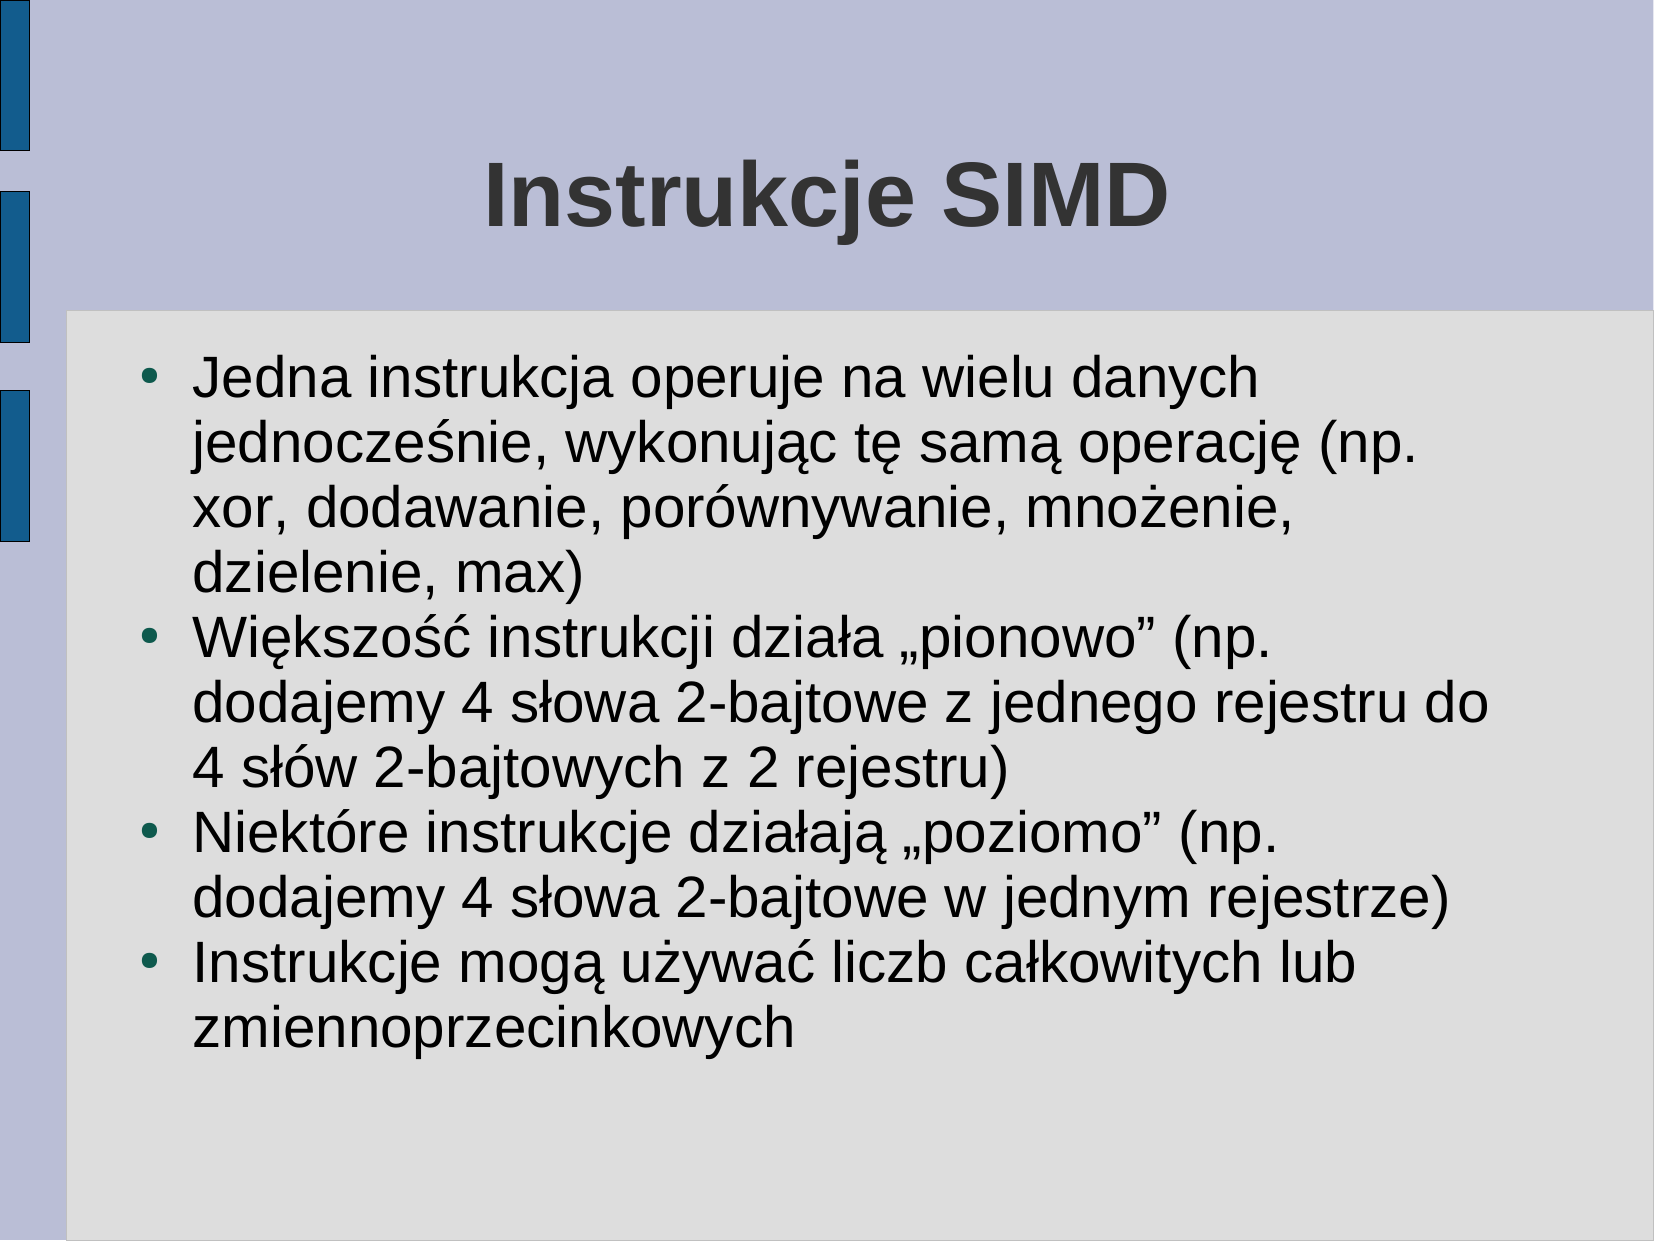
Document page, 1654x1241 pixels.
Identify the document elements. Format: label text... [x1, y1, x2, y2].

title Instrukcje SIMD [121, 91, 1534, 299]
list Jedna instrukcja operuje na wielu danych jednocześnie, wykonując tę samą operację (np. xor, dodawanie, porównywanie, mnożenie, dzielenie, max) Większość instrukcji działa „pionowo” (np. dodajemy 4 słowa 2-bajtowe z jednego rejestru do 4 słów 2-bajtowych z 2 rejestru) Niektóre instrukcje działają „poziomo” (np. dodajemy 4 słowa 2-bajtowe w jednym rejestrze) Instrukcje mogą używać liczb całkowitych lub zmiennoprzecinkowych [121, 344, 1534, 1143]
